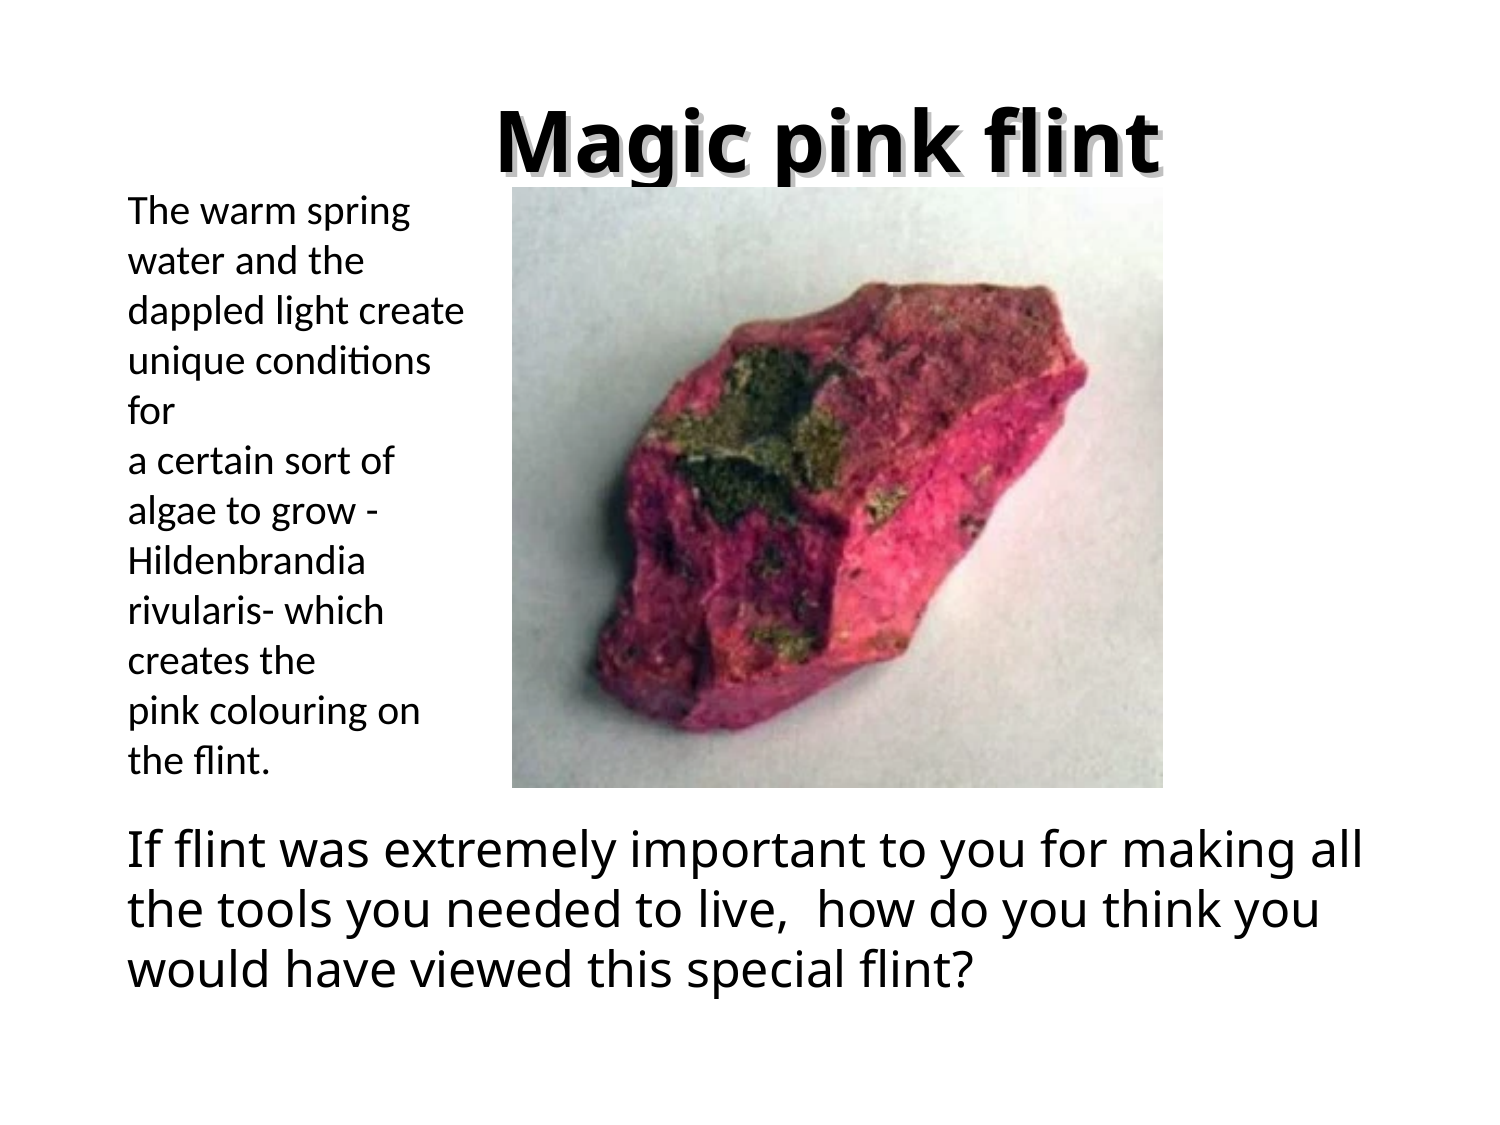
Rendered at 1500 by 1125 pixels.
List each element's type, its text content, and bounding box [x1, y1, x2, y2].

text_box If flint was extremely important to you for making all the tools you needed to live, how do you think you would have viewed this special flint? [112, 809, 1413, 1068]
picture [512, 187, 1163, 788]
title Magic pink flint [75, 45, 1426, 233]
text_box The warm spring water and the dappled light create unique conditions for a certain sort of algae to grow -Hildenbrandia rivularis- which creates the pink colouring on the flint. [112, 174, 501, 797]
